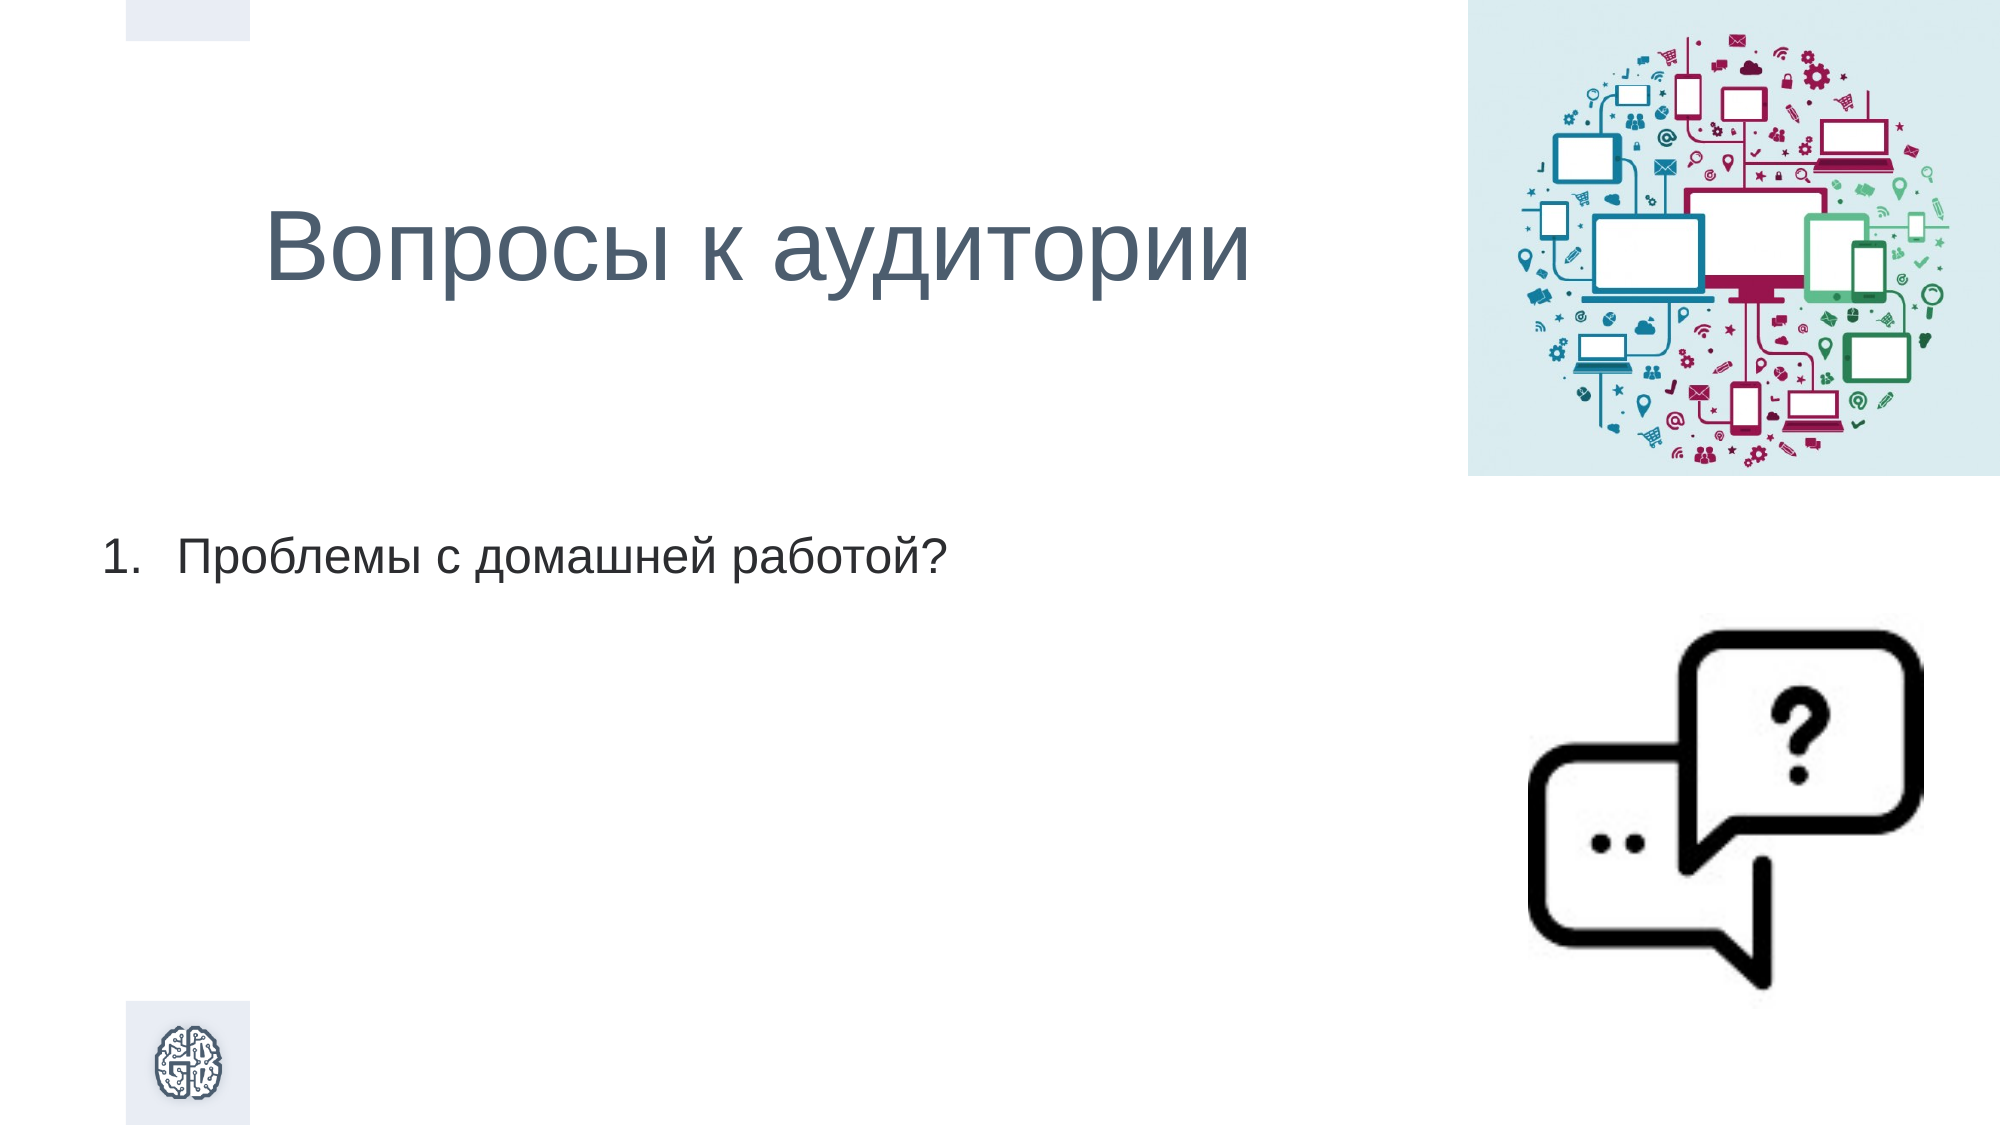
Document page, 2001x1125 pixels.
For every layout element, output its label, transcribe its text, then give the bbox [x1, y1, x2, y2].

picture [1528, 613, 1924, 1009]
title Вопросы к аудитории [248, 124, 1468, 339]
list Проблемы с домашней работой? [86, 339, 1591, 849]
picture [144, 1016, 232, 1110]
picture [1468, 0, 2000, 476]
